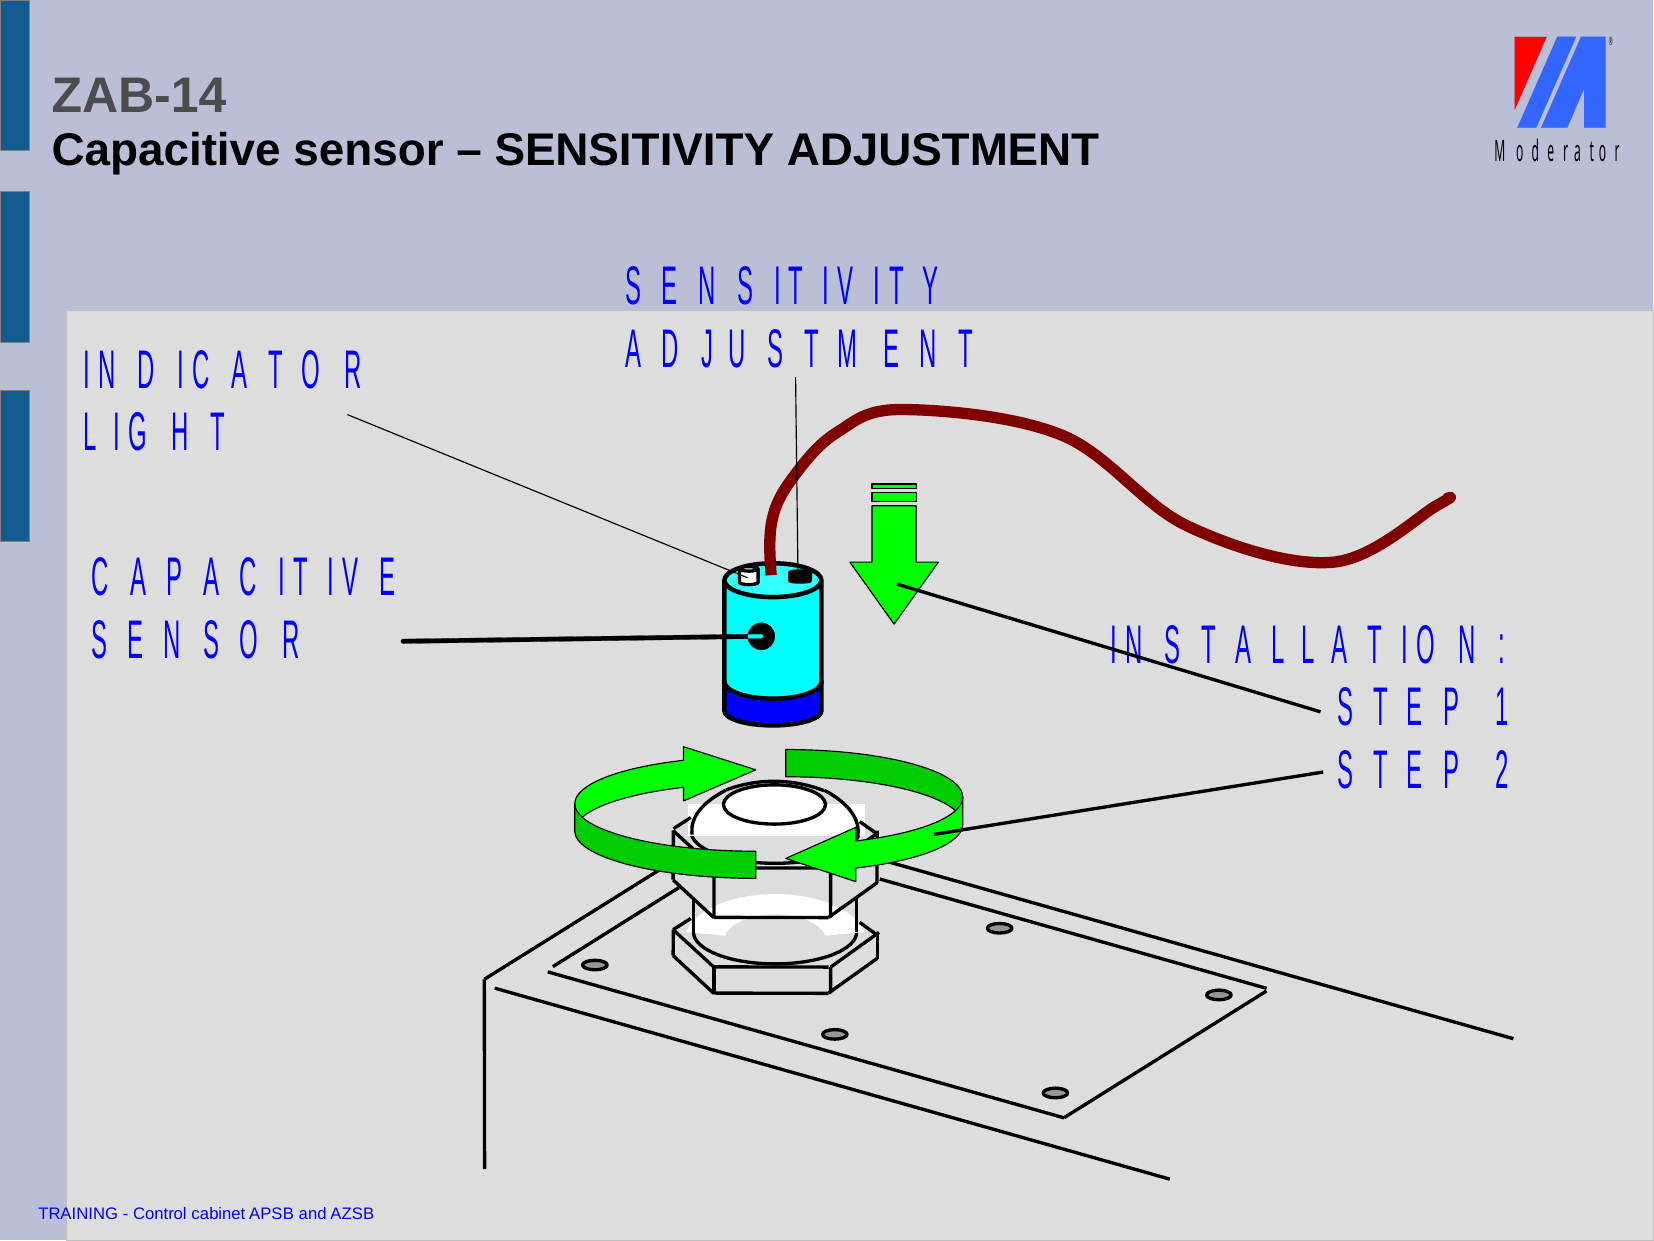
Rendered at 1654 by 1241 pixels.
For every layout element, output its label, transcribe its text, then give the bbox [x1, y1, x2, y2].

picture [70, 224, 1549, 1182]
title ZAB-14 Capacitive sensor – SENSITIVITY ADJUSTMENT [51, 47, 1540, 196]
picture [1492, 33, 1635, 167]
text_box TRAINING - Control cabinet APSB and AZSB [23, 1197, 1134, 1231]
